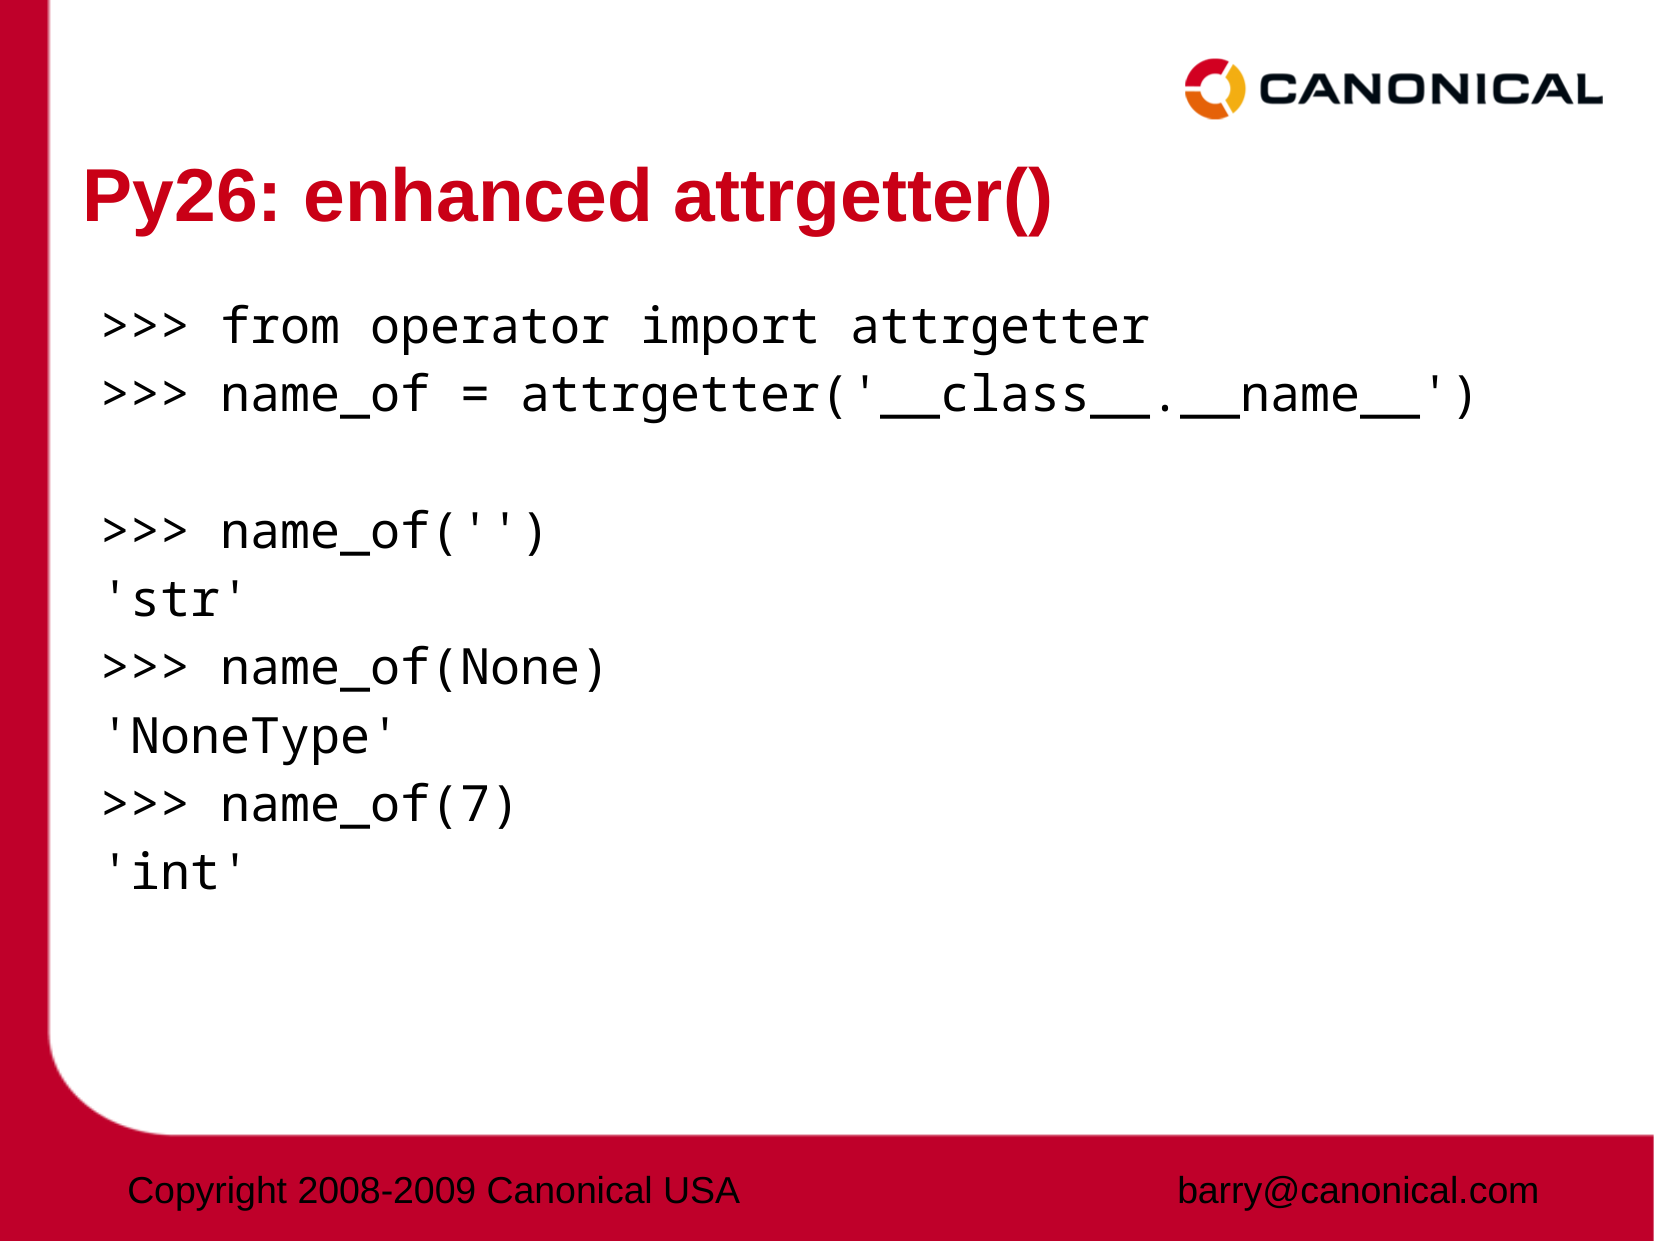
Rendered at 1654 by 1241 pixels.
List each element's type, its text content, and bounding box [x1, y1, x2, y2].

title Py26: enhanced attrgetter() [82, 104, 1571, 287]
picture [0, 0, 1654, 1241]
list >>> from operator import attrgetter >>> name_of = attrgetter('__class__.__name__') >>> name_of('') 'str' >>> name_of(None) 'NoneType' >>> name_of(7) 'int' [82, 290, 1571, 1094]
